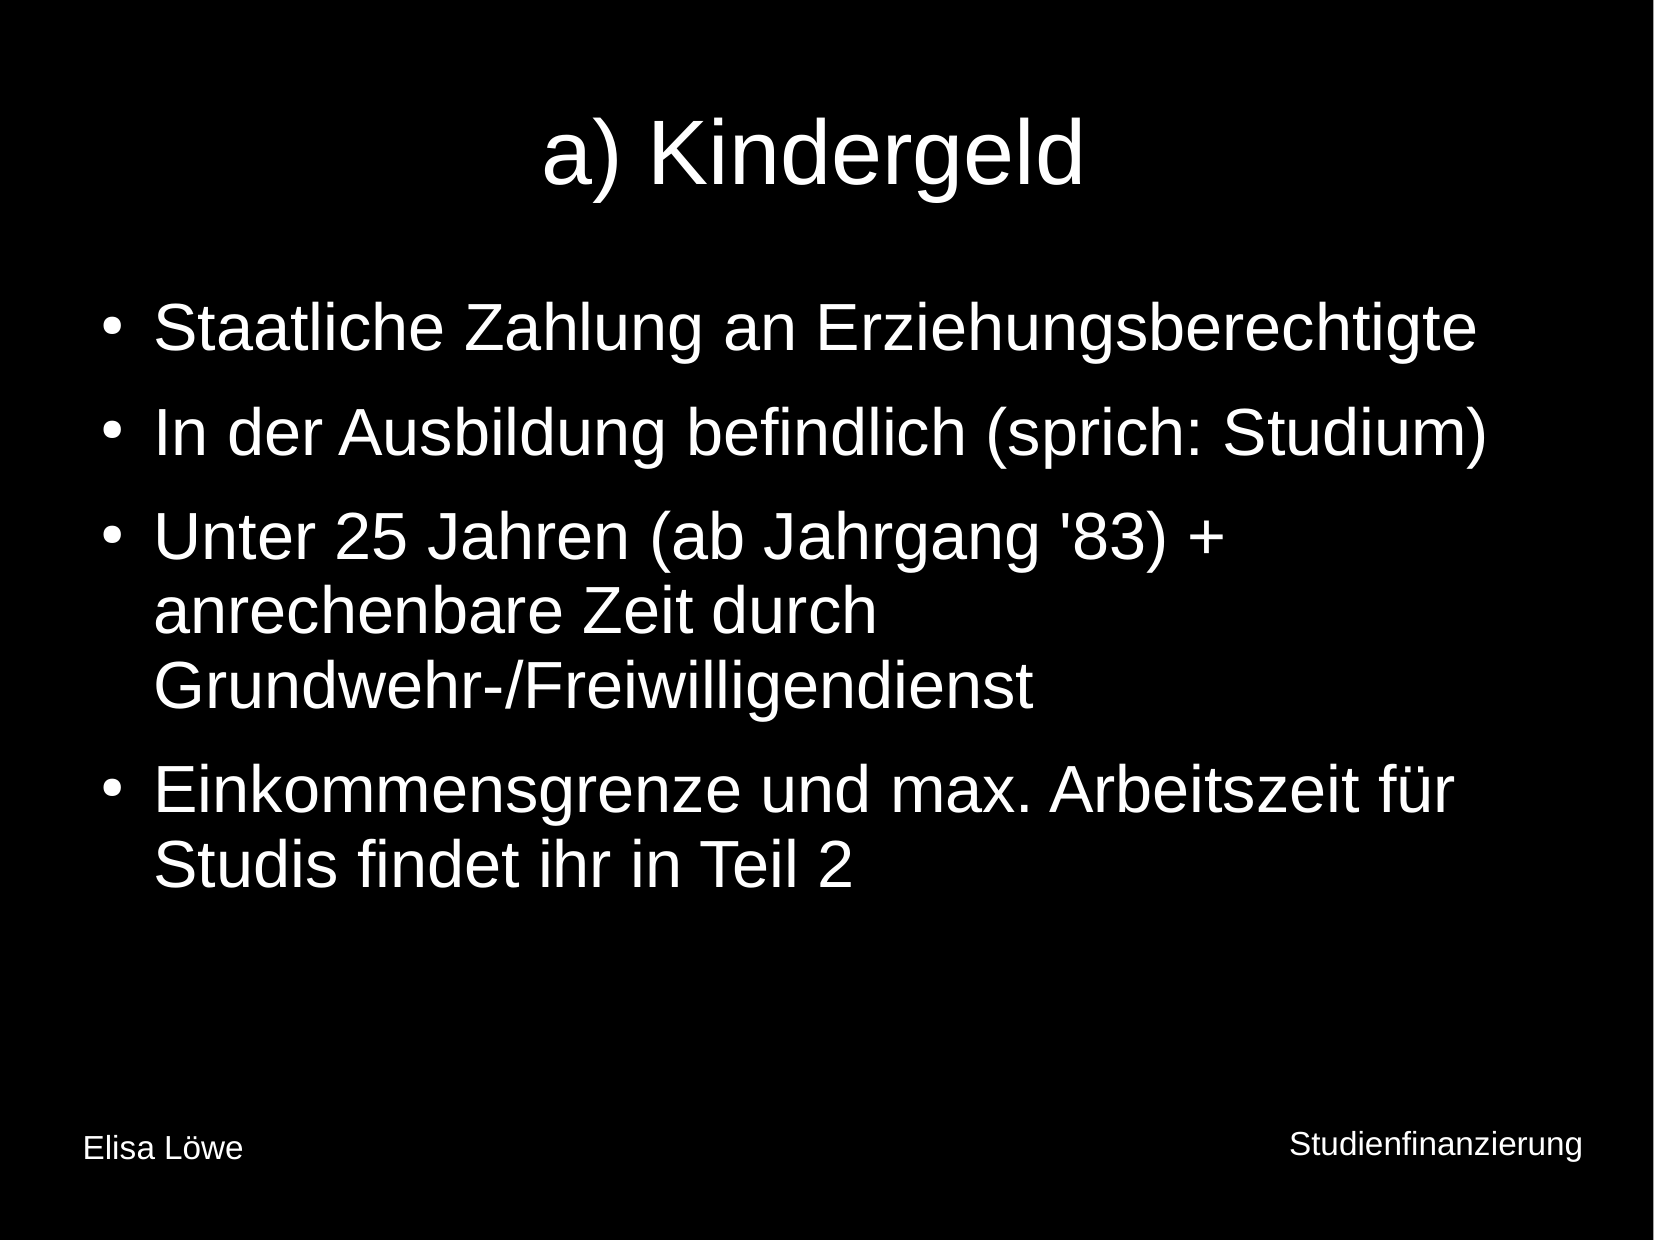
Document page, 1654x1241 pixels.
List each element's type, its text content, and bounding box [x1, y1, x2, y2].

title a) Kindergeld [82, 49, 1571, 257]
list Staatliche Zahlung an Erziehungsberechtigte In der Ausbildung befindlich (sprich: Studium) Unter 25 Jahren (ab Jahrgang '83) + anrechenbare Zeit durch Grundwehr-/Freiwilligendienst Einkommensgrenze und max. Arbeitszeit für Studis findet ihr in Teil 2 [82, 290, 1571, 1109]
